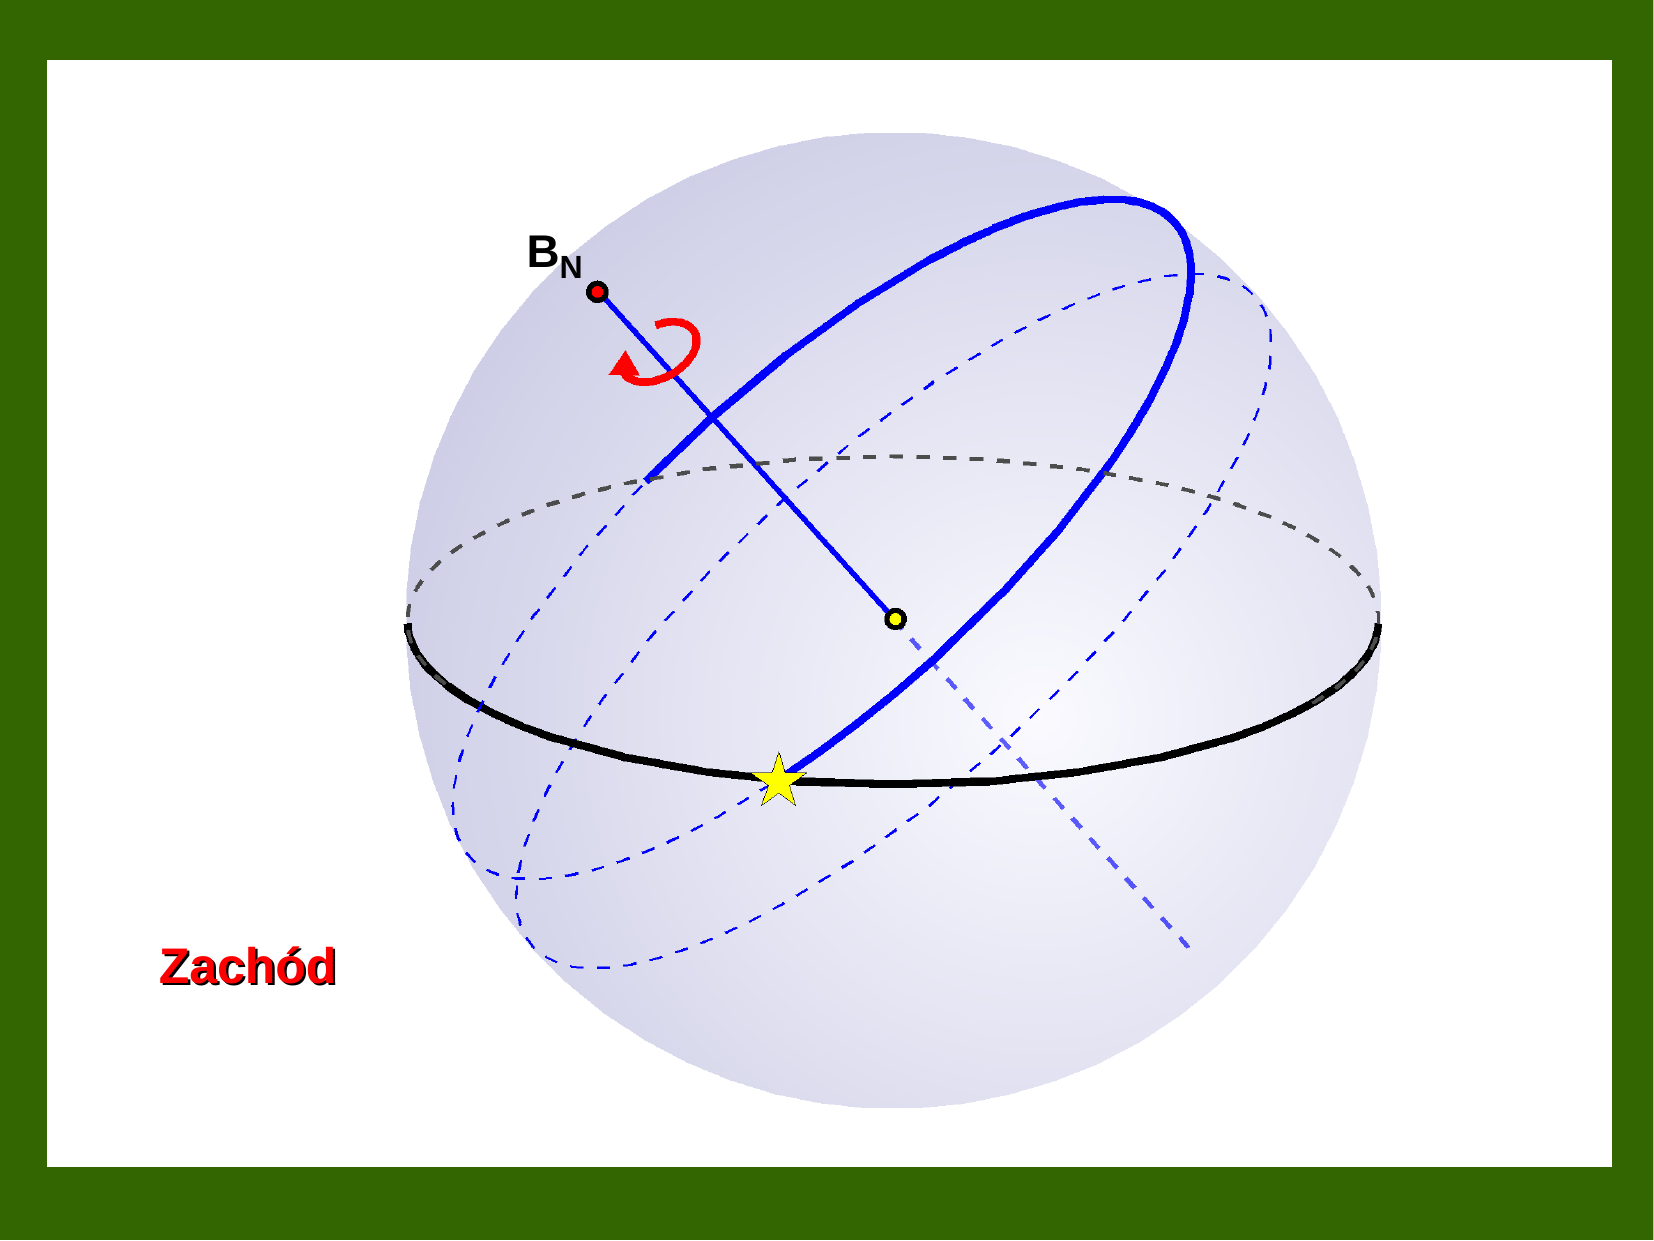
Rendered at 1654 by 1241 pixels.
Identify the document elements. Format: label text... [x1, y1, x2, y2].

text_box Zachód [144, 930, 352, 1001]
picture [47, 60, 1612, 1168]
text_box BN [511, 218, 598, 293]
